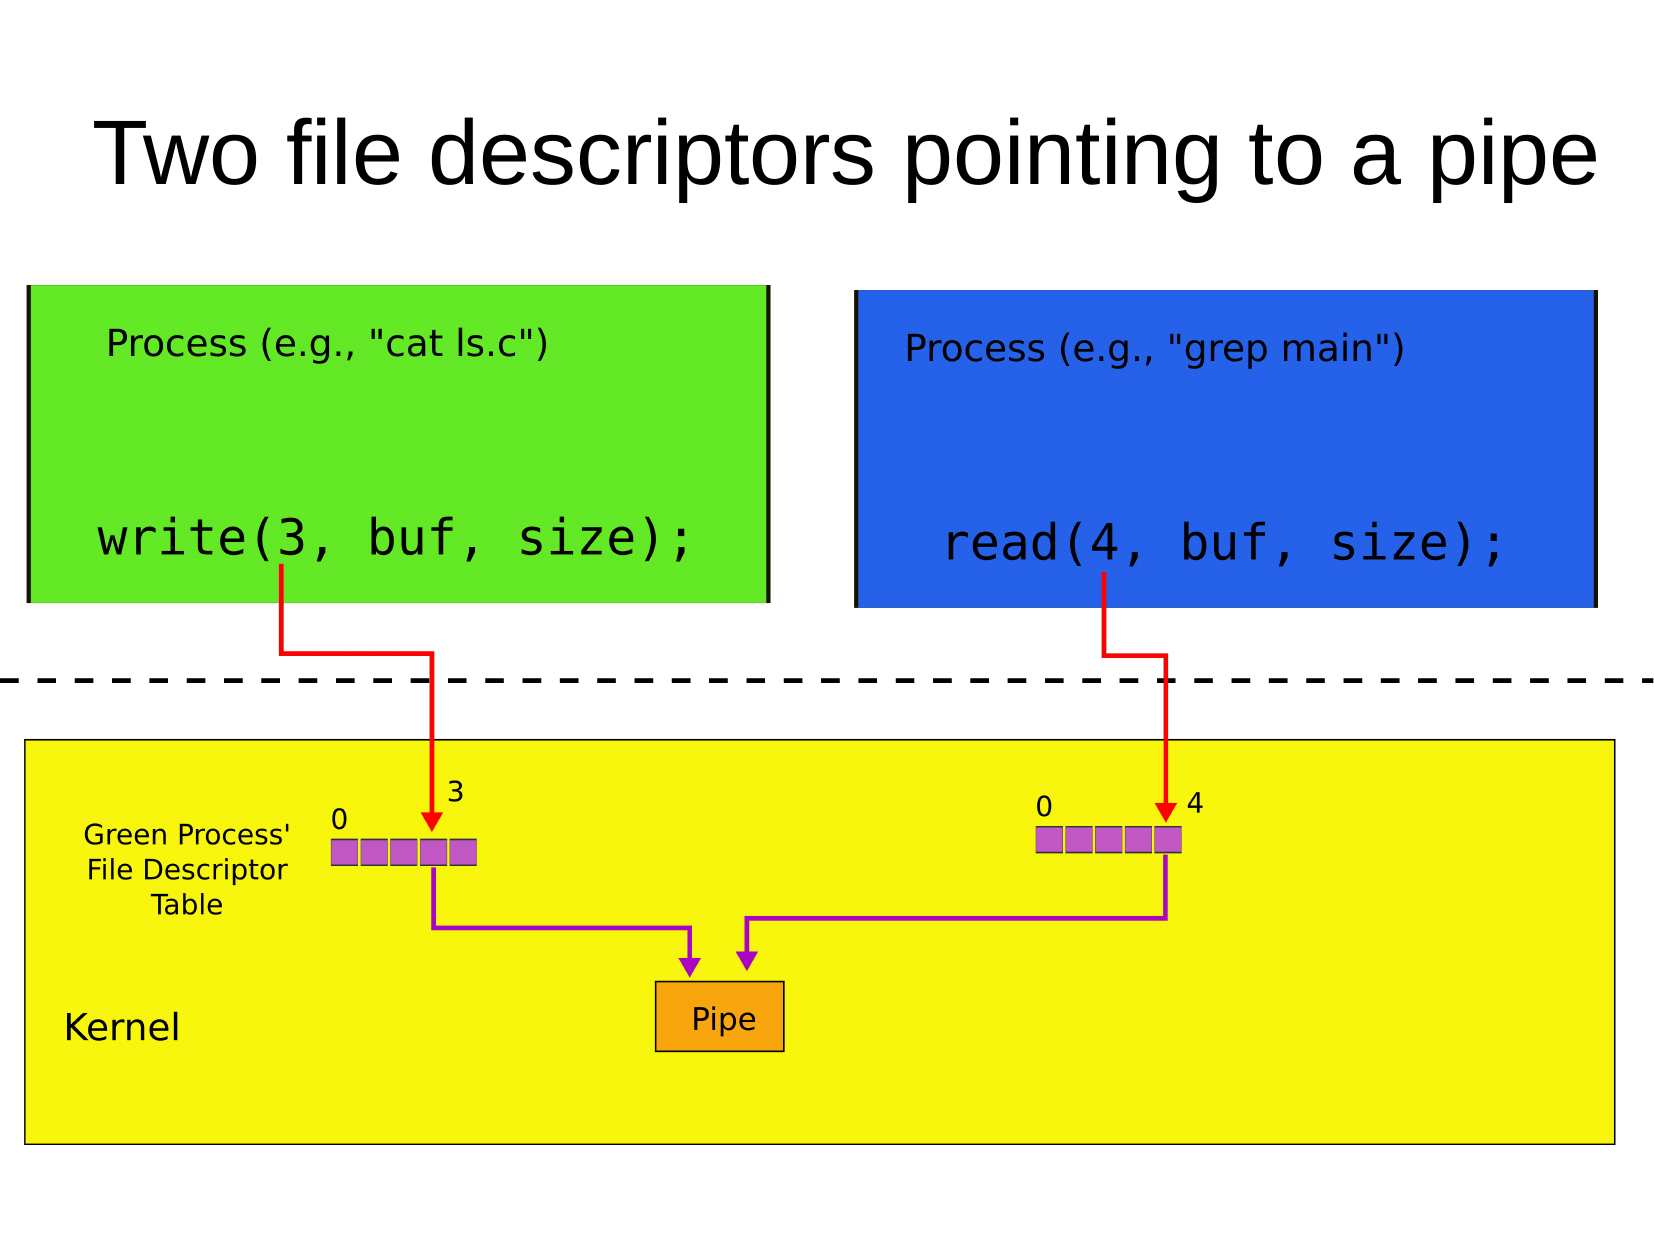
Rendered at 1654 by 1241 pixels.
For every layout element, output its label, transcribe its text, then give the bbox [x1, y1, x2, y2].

title Two file descriptors pointing to a pipe [82, 49, 1613, 257]
picture [0, 285, 1654, 1145]
